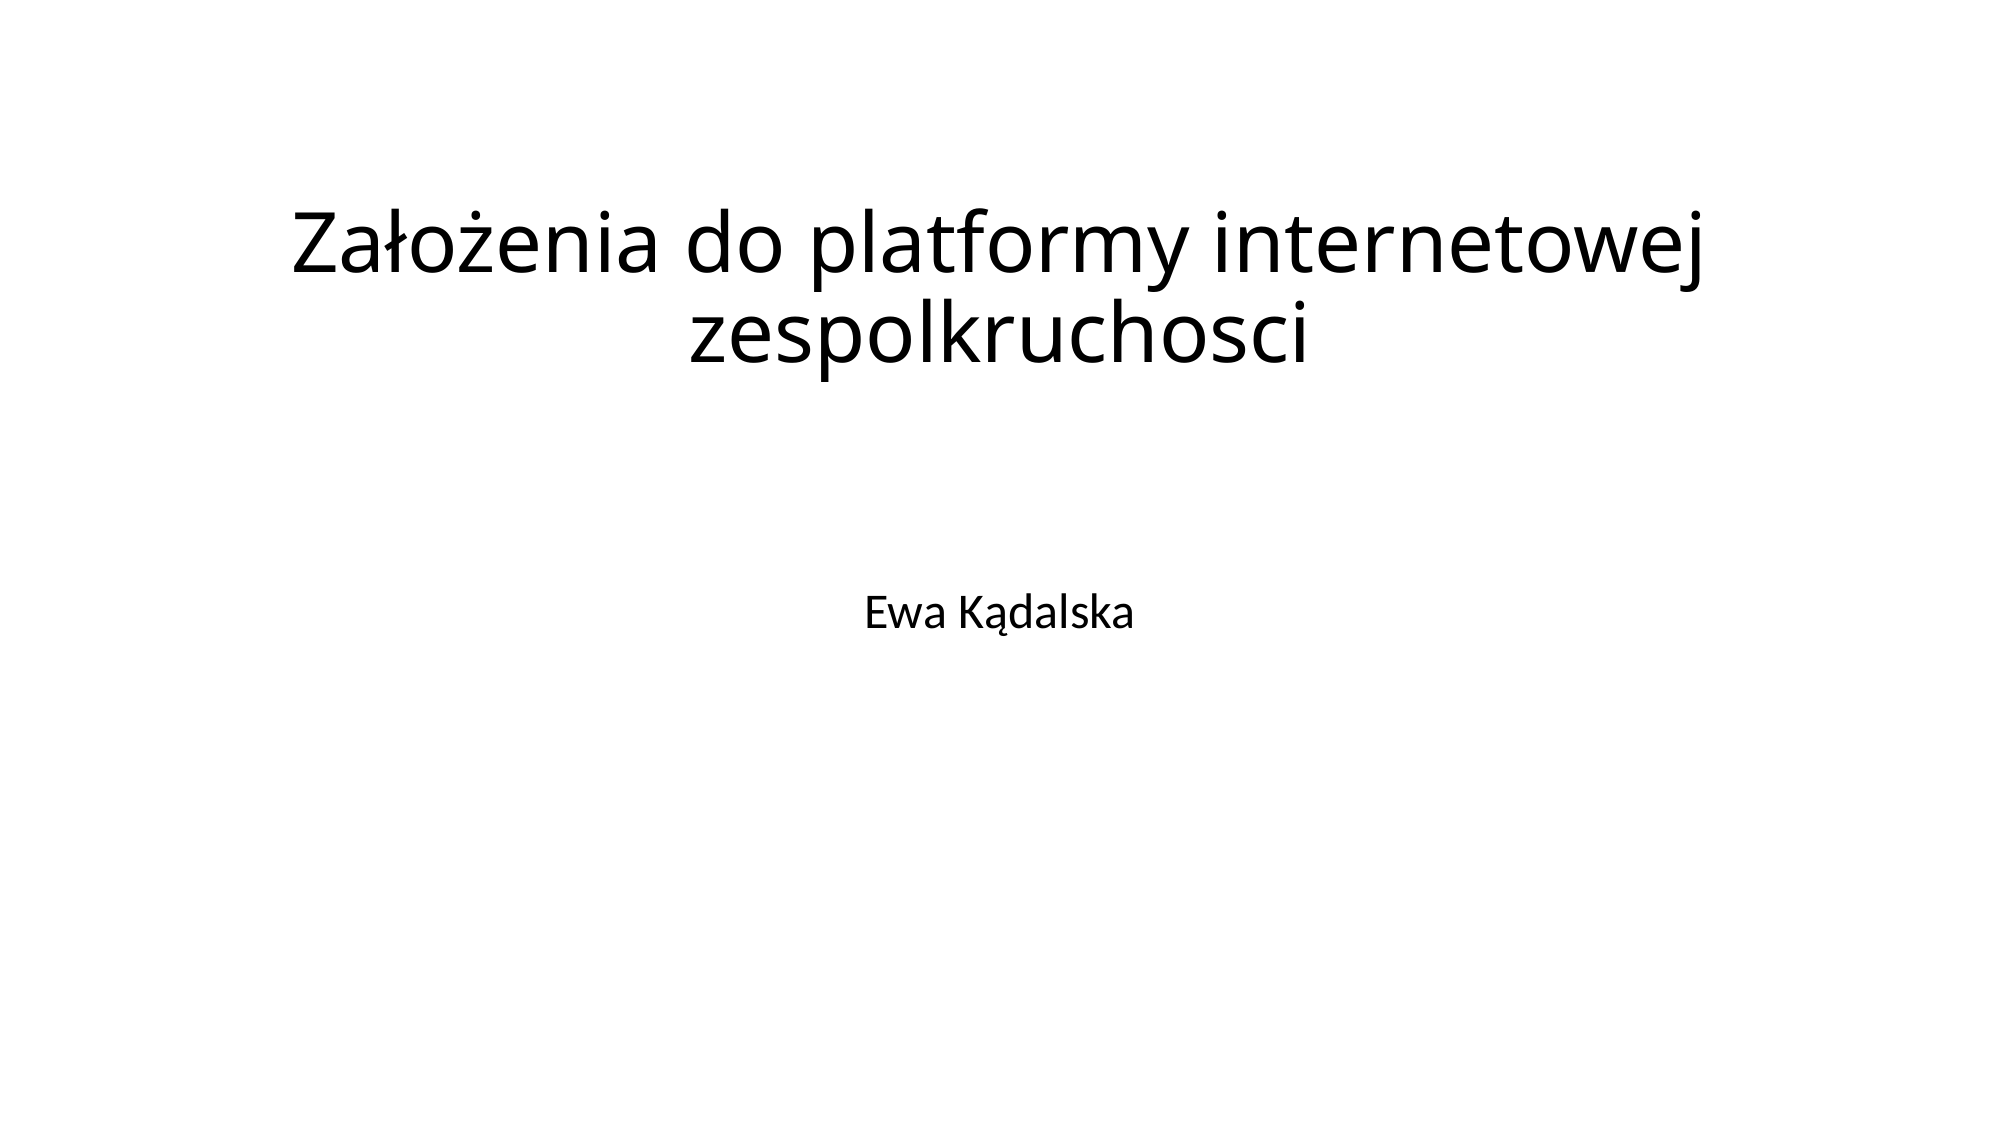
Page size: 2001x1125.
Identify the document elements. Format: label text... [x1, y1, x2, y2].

title Założenia do platformy internetowej zespolkruchosci [249, 184, 1750, 389]
subtitle Ewa Kądalska [249, 577, 1750, 850]
